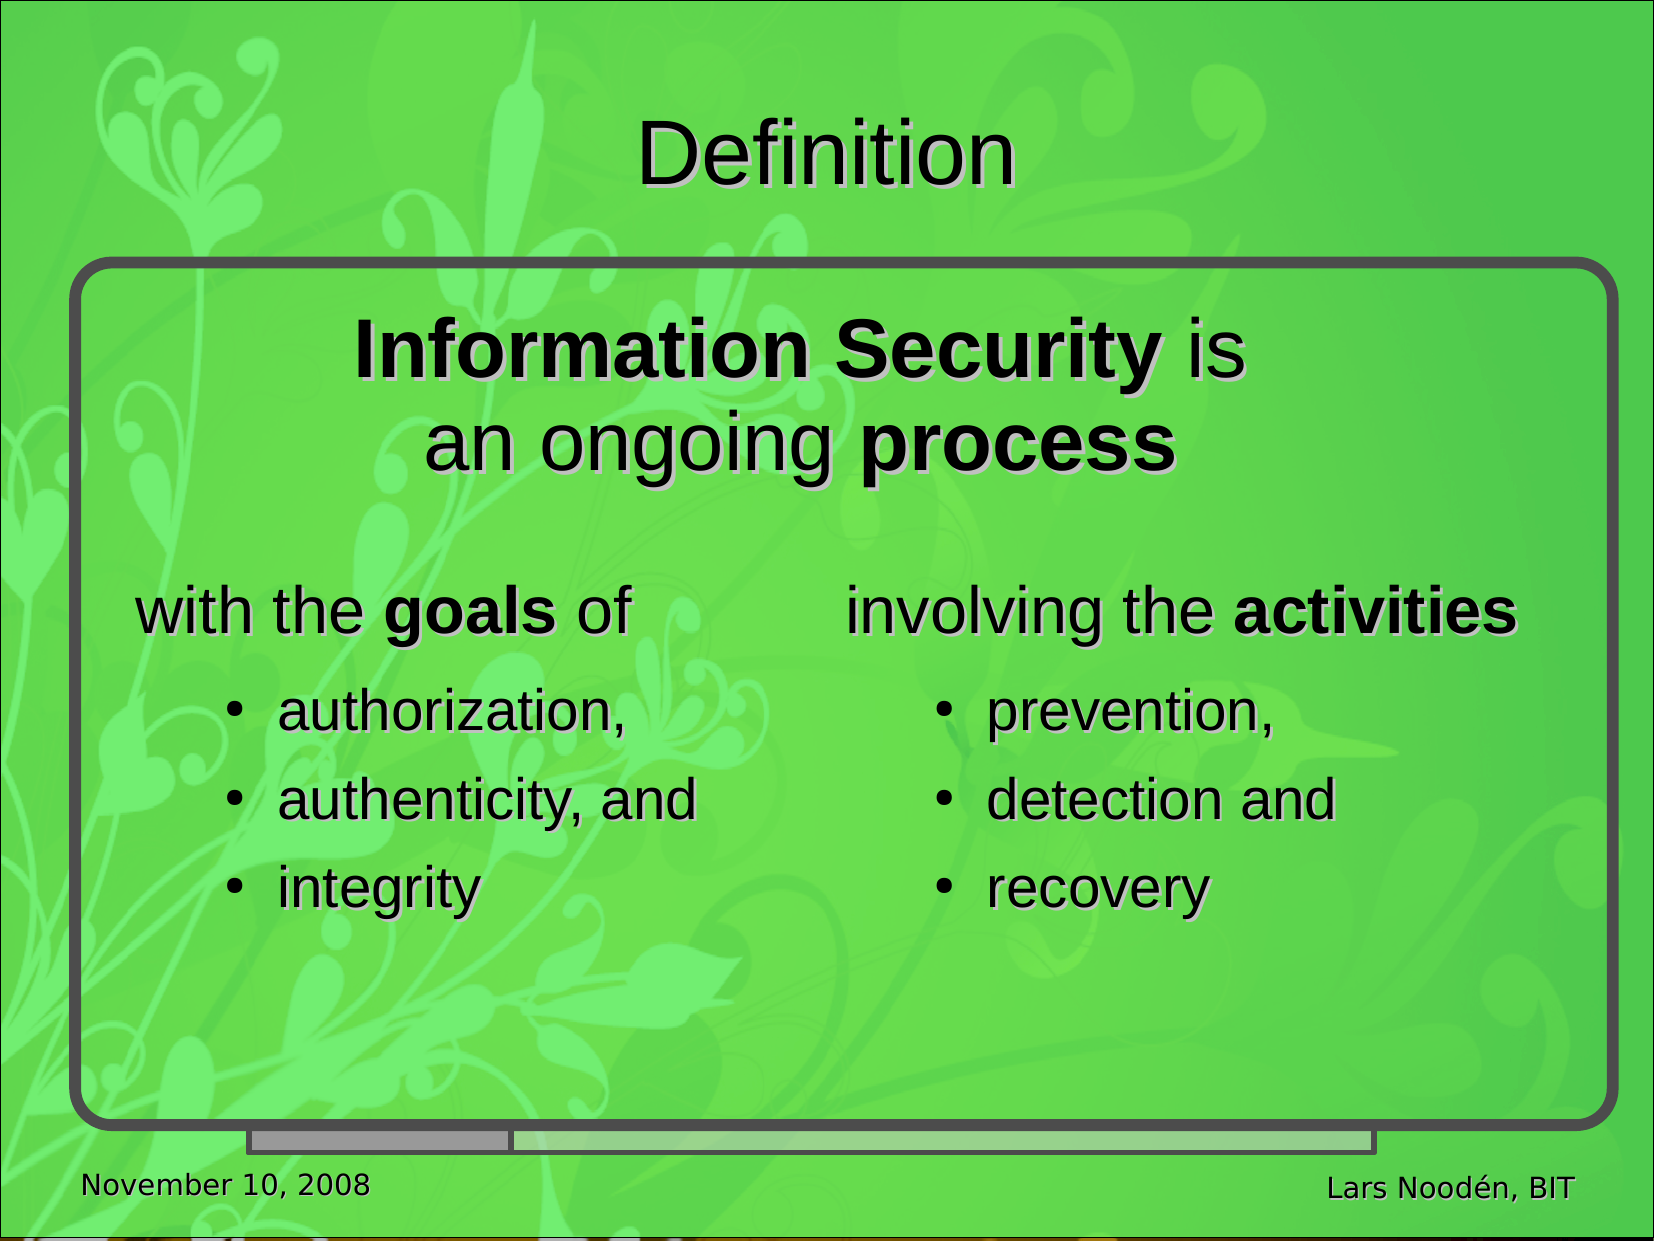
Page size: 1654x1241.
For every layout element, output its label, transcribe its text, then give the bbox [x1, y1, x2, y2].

list with the goals of authorization, authenticity, and integrity [135, 290, 845, 1109]
text_box [252, 1132, 1371, 1150]
text_box Information Security is an ongoing process [305, 302, 1319, 583]
list involving the activities prevention, detection and recovery [845, 290, 1572, 1109]
title Definition [82, 49, 1571, 257]
